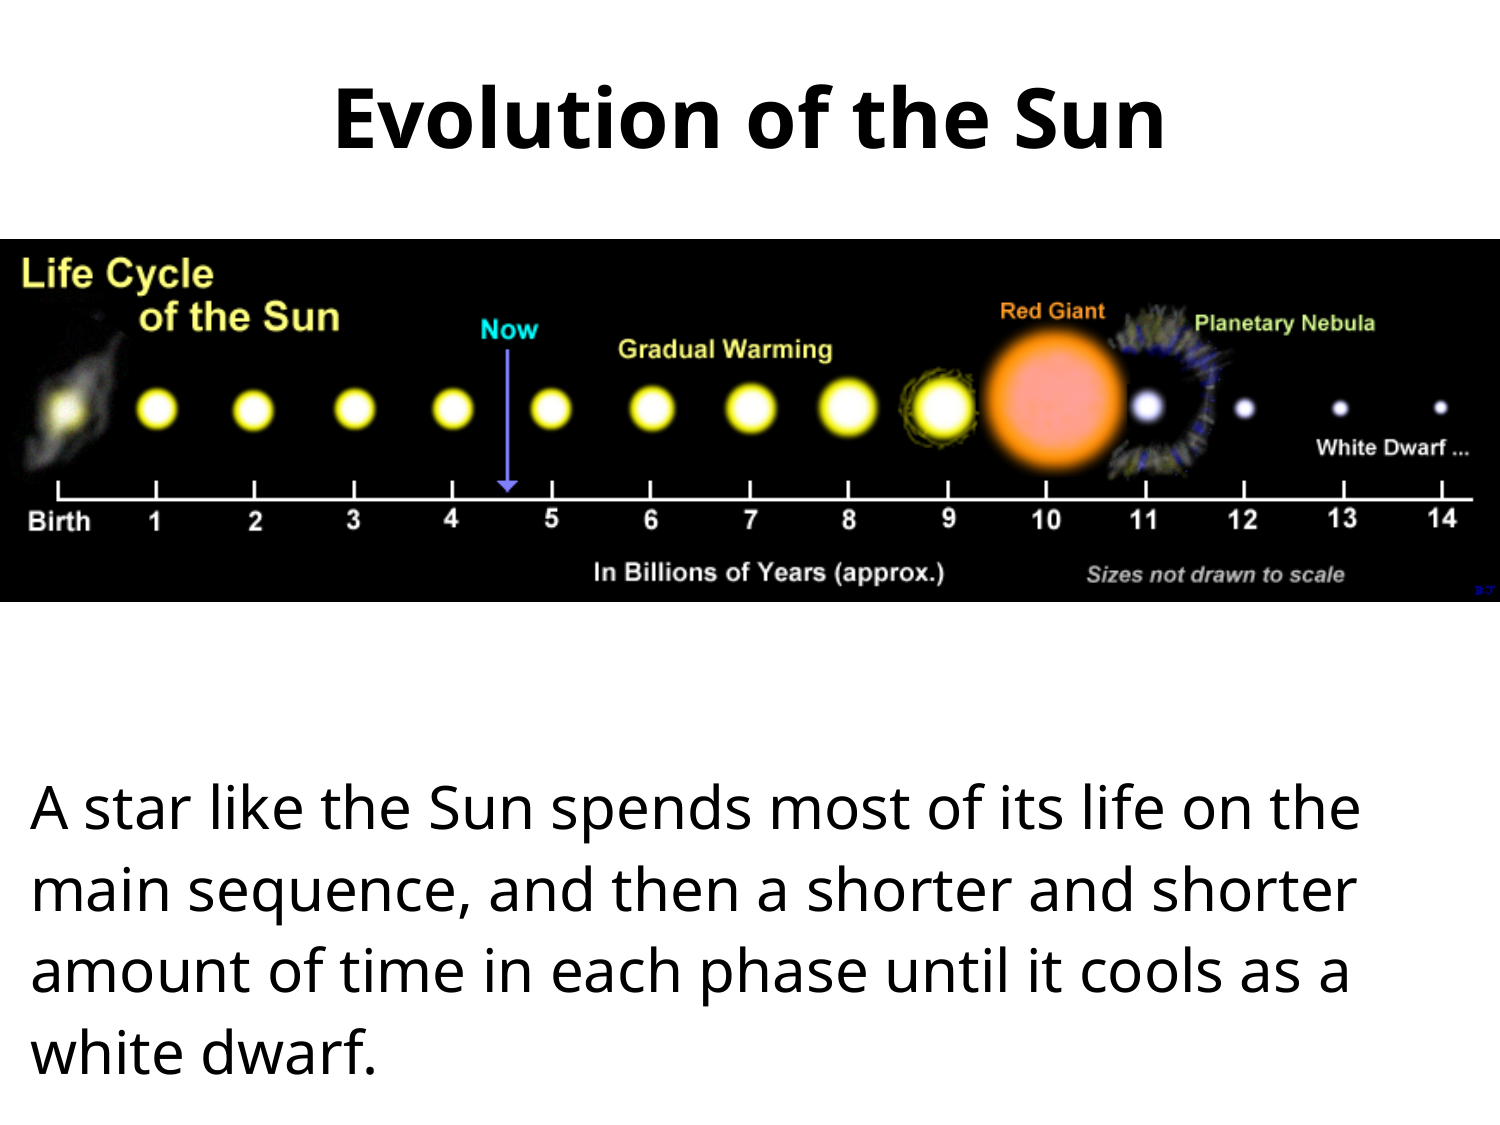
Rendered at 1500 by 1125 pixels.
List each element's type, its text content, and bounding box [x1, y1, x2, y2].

picture [0, 239, 1500, 602]
title Evolution of the Sun [30, 67, 1471, 165]
list A star like the Sun spends most of its life on the main sequence, and then a shorter and shorter amount of time in each phase until it cools as a white dwarf. [30, 765, 1471, 1096]
